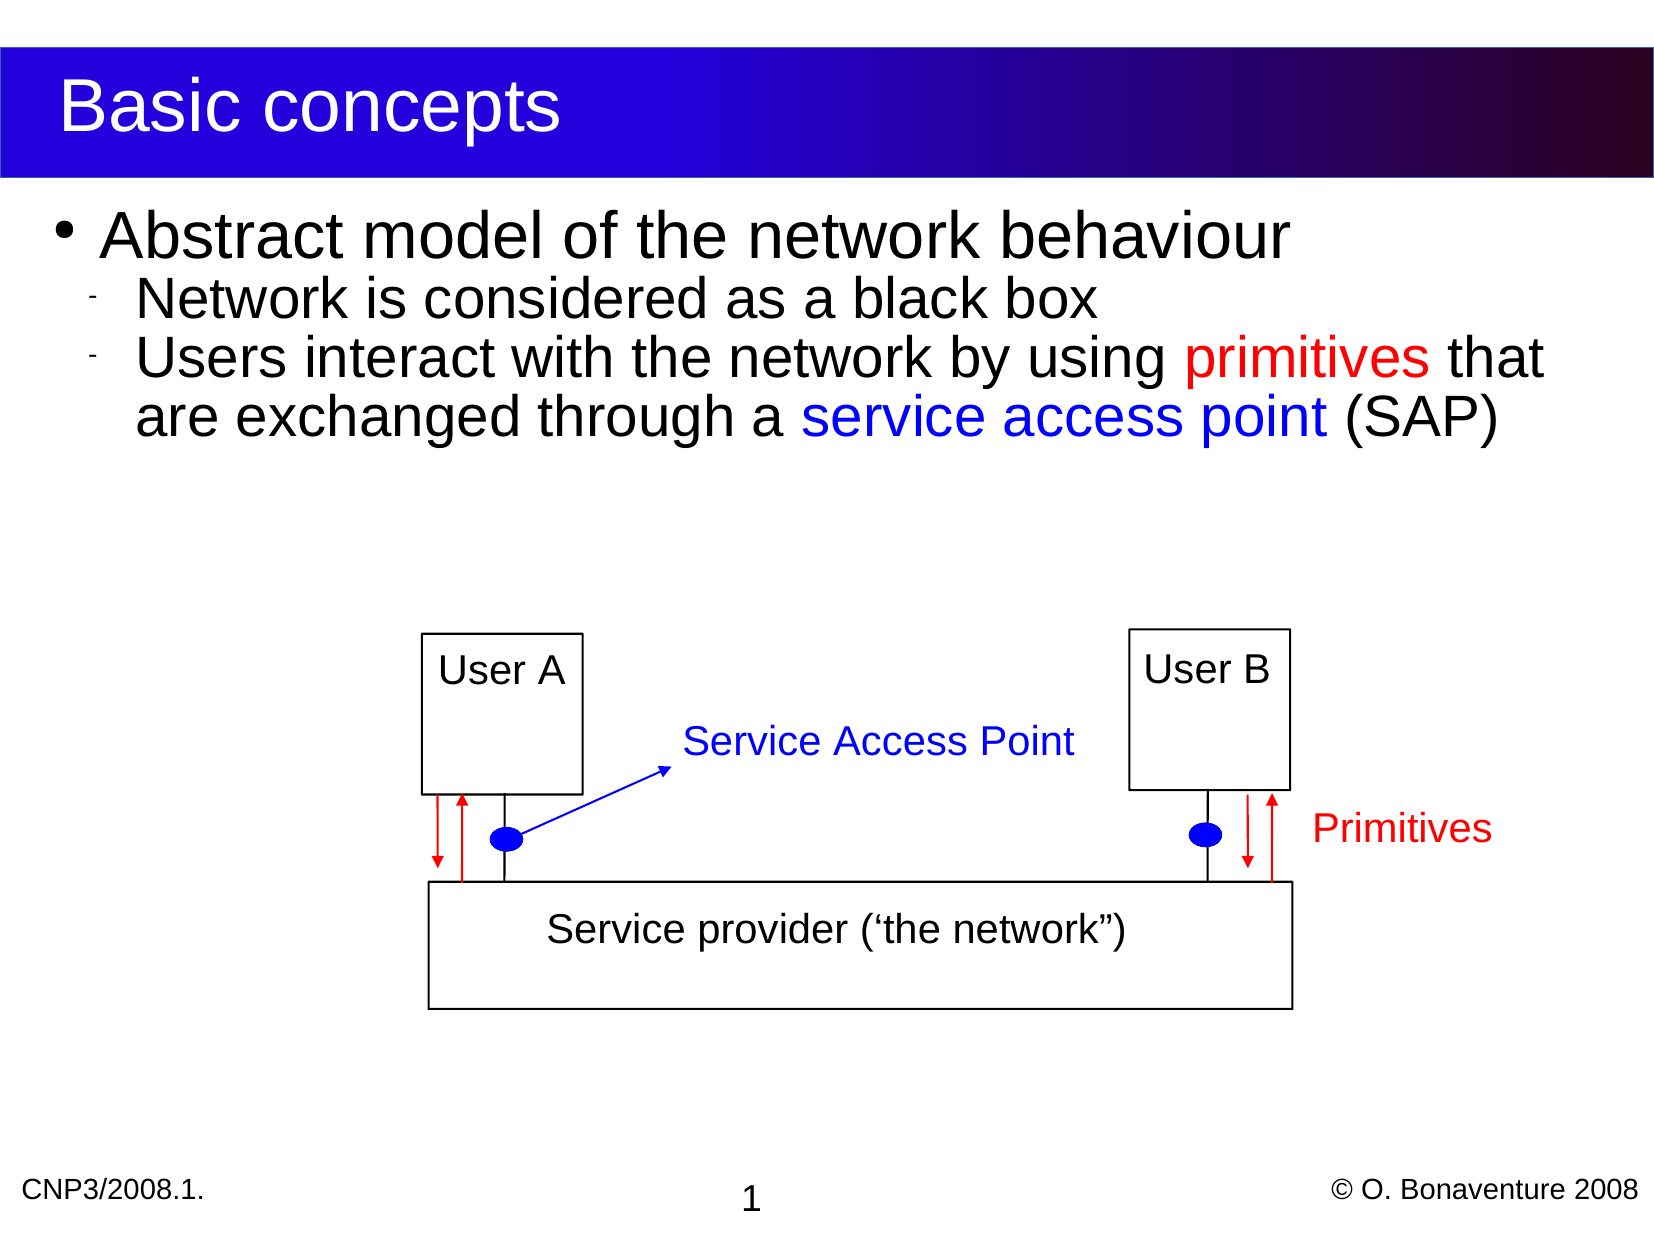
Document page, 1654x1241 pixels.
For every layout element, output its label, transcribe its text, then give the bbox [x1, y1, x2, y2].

text_box © O. Bonaventure 2008 [1331, 1176, 1640, 1206]
text_box CNP3/2008.1. [21, 1176, 274, 1212]
title Basic concepts [10, 5, 1171, 213]
text_box Service Access Point [682, 722, 1075, 807]
text_box Primitives [1312, 808, 1494, 851]
text_box Service provider (‘the network”) [546, 909, 1128, 952]
text_box [1189, 823, 1222, 847]
list Abstract model of the network behaviour Network is considered as a black box Users interact with the network by using primitives that are exchanged through a service access point (SAP) [52, 204, 1588, 1127]
text_box [490, 828, 523, 851]
text_box User A [437, 651, 566, 694]
text_box User B [1143, 649, 1272, 692]
